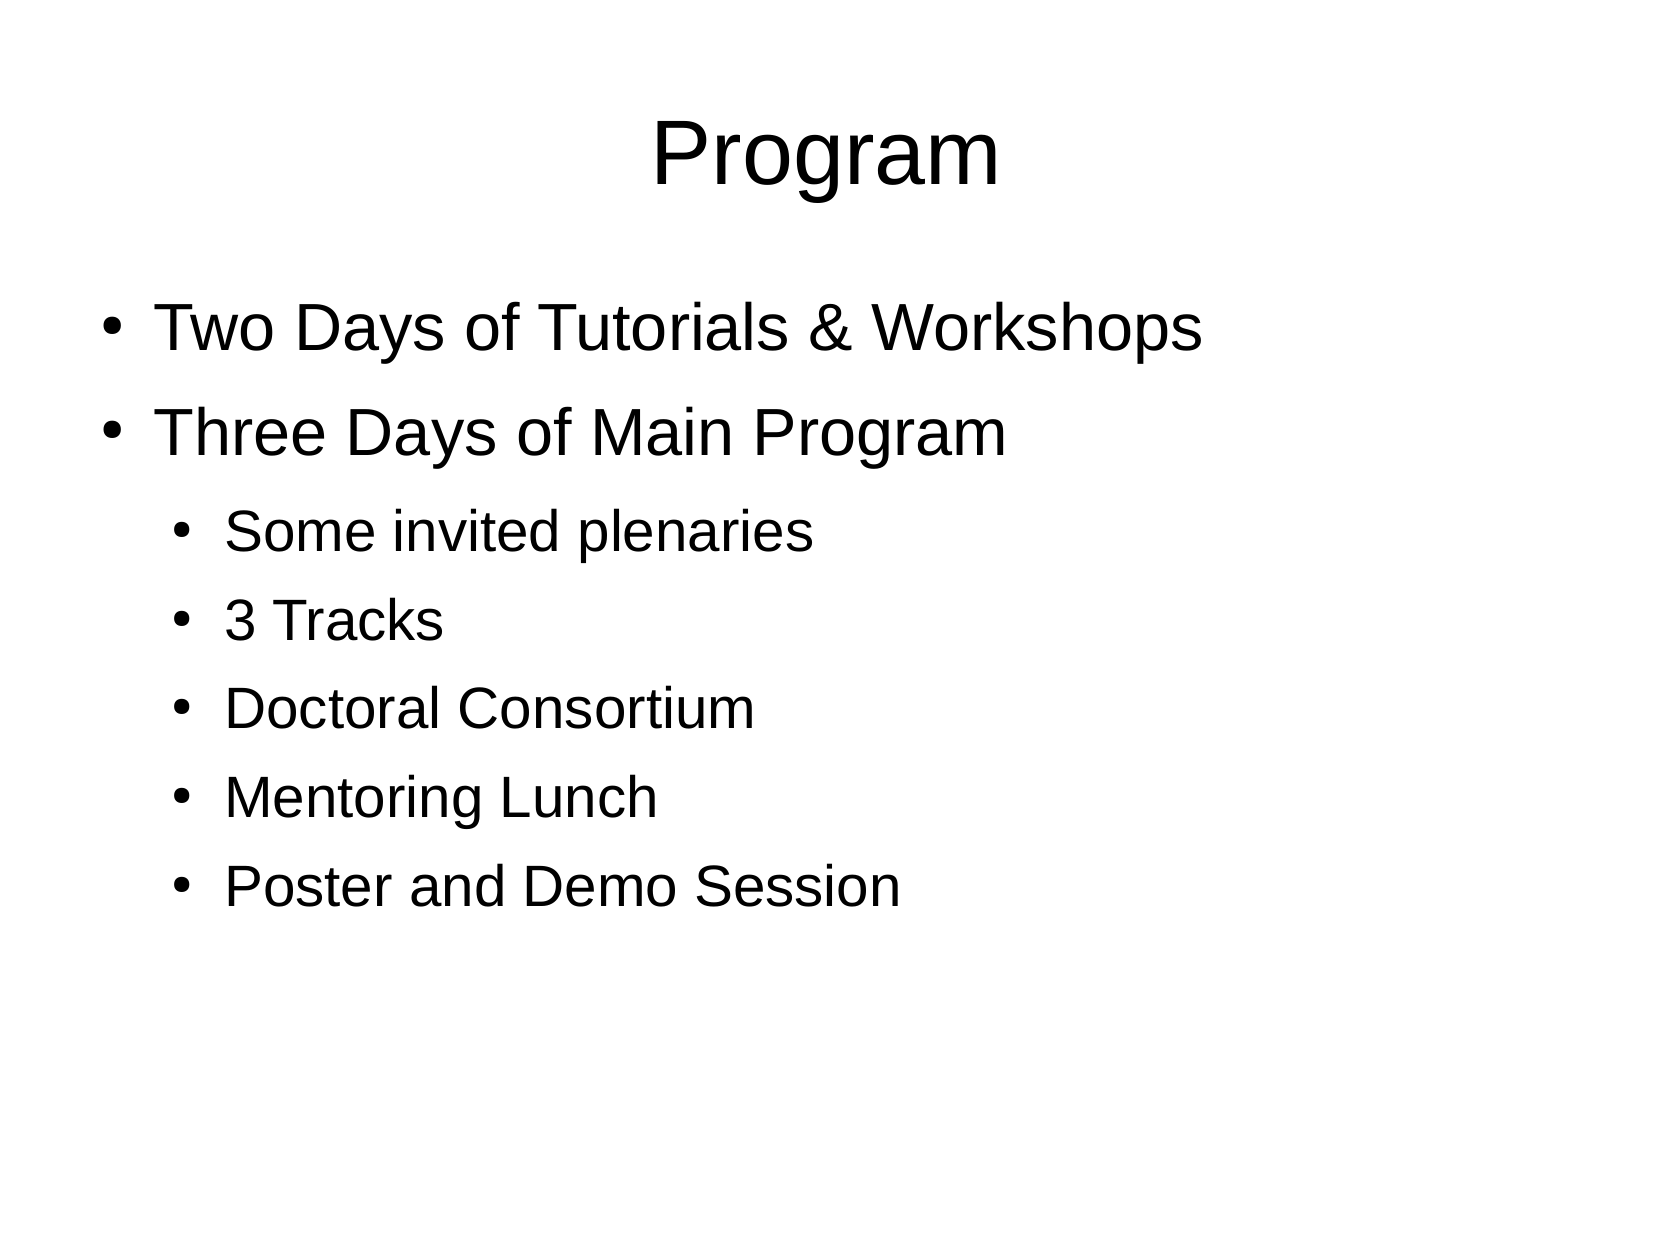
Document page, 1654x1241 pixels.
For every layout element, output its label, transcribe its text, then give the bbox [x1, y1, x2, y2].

list Two Days of Tutorials & Workshops Three Days of Main Program Some invited plenaries 3 Tracks Doctoral Consortium Mentoring Lunch Poster and Demo Session [82, 290, 1571, 1109]
title Program [82, 49, 1571, 257]
